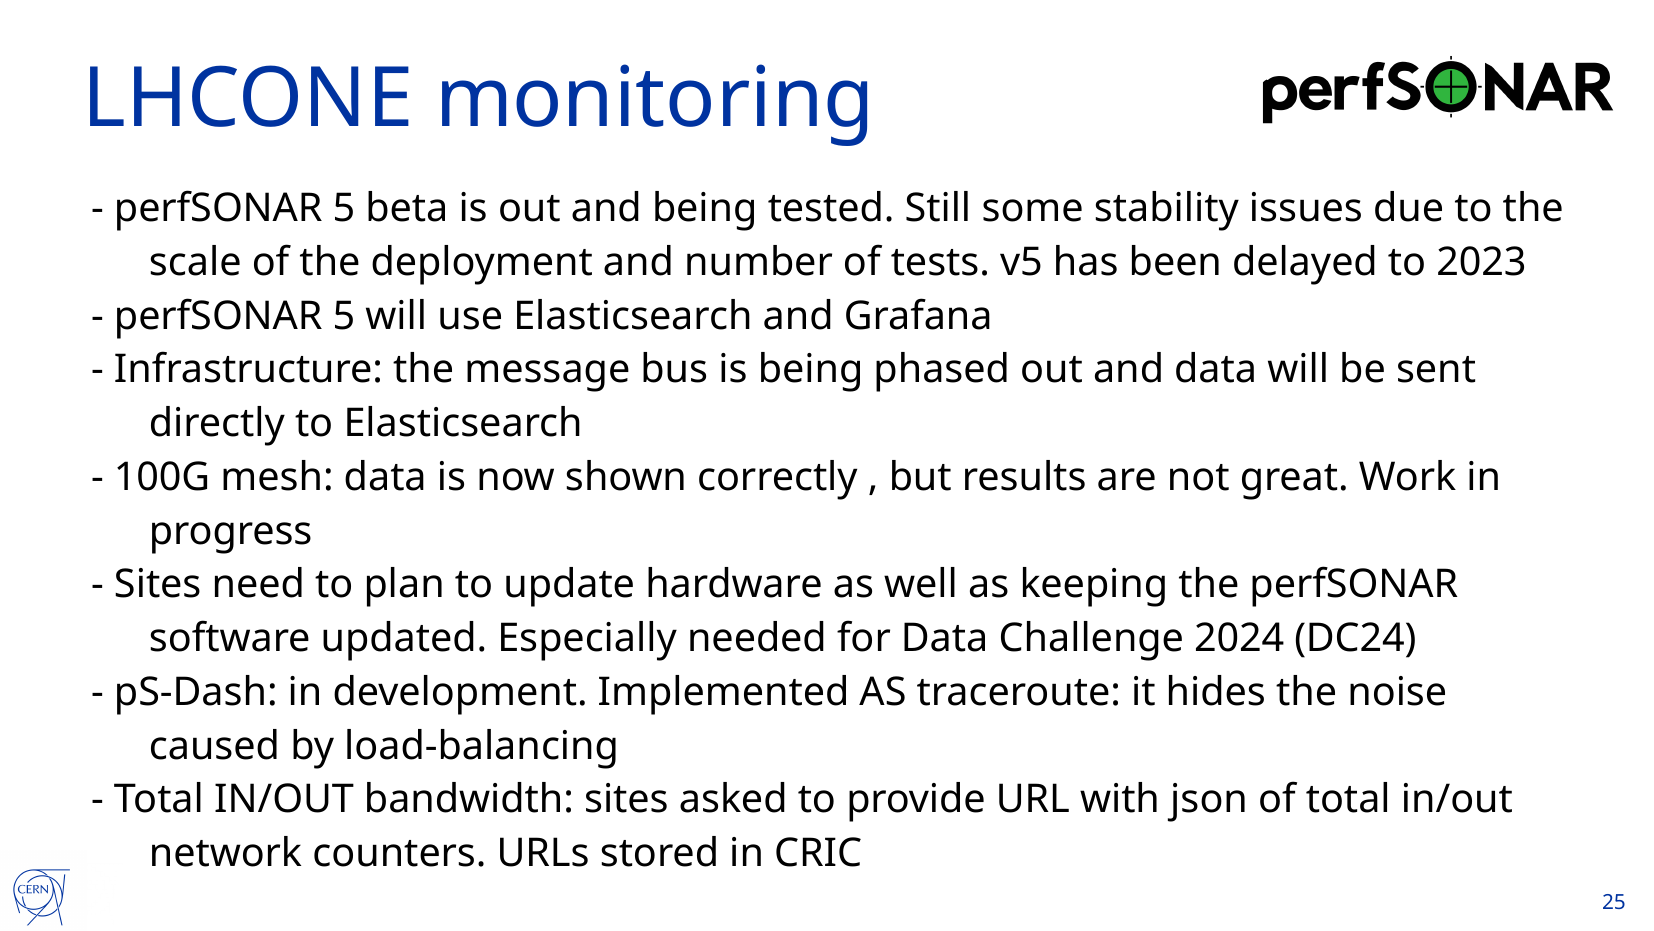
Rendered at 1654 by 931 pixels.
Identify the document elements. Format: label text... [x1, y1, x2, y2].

title LHCONE monitoring [82, 37, 1571, 142]
picture [0, 850, 127, 931]
text_box - perfSONAR 5 beta is out and being tested. Still some stability issues due to the scale of the deployment and number of tests. v5 has been delayed to 2023 - perfSONAR 5 will use Elasticsearch and Grafana - Infrastructure: the message bus is being phased out and data will be sent directly to Elasticsearch - 100G mesh: data is now shown correctly , but results are not great. Work in progress - Sites need to plan to update hardware as well as keeping the perfSONAR software updated. Especially needed for Data Challenge 2024 (DC24) - pS-Dash: in development. Implemented AS traceroute: it hides the noise caused by load-balancing - Total IN/OUT bandwidth: sites asked to provide URL with json of total in/out network counters. URLs stored in CRIC [76, 172, 1601, 897]
picture [1252, 45, 1624, 134]
